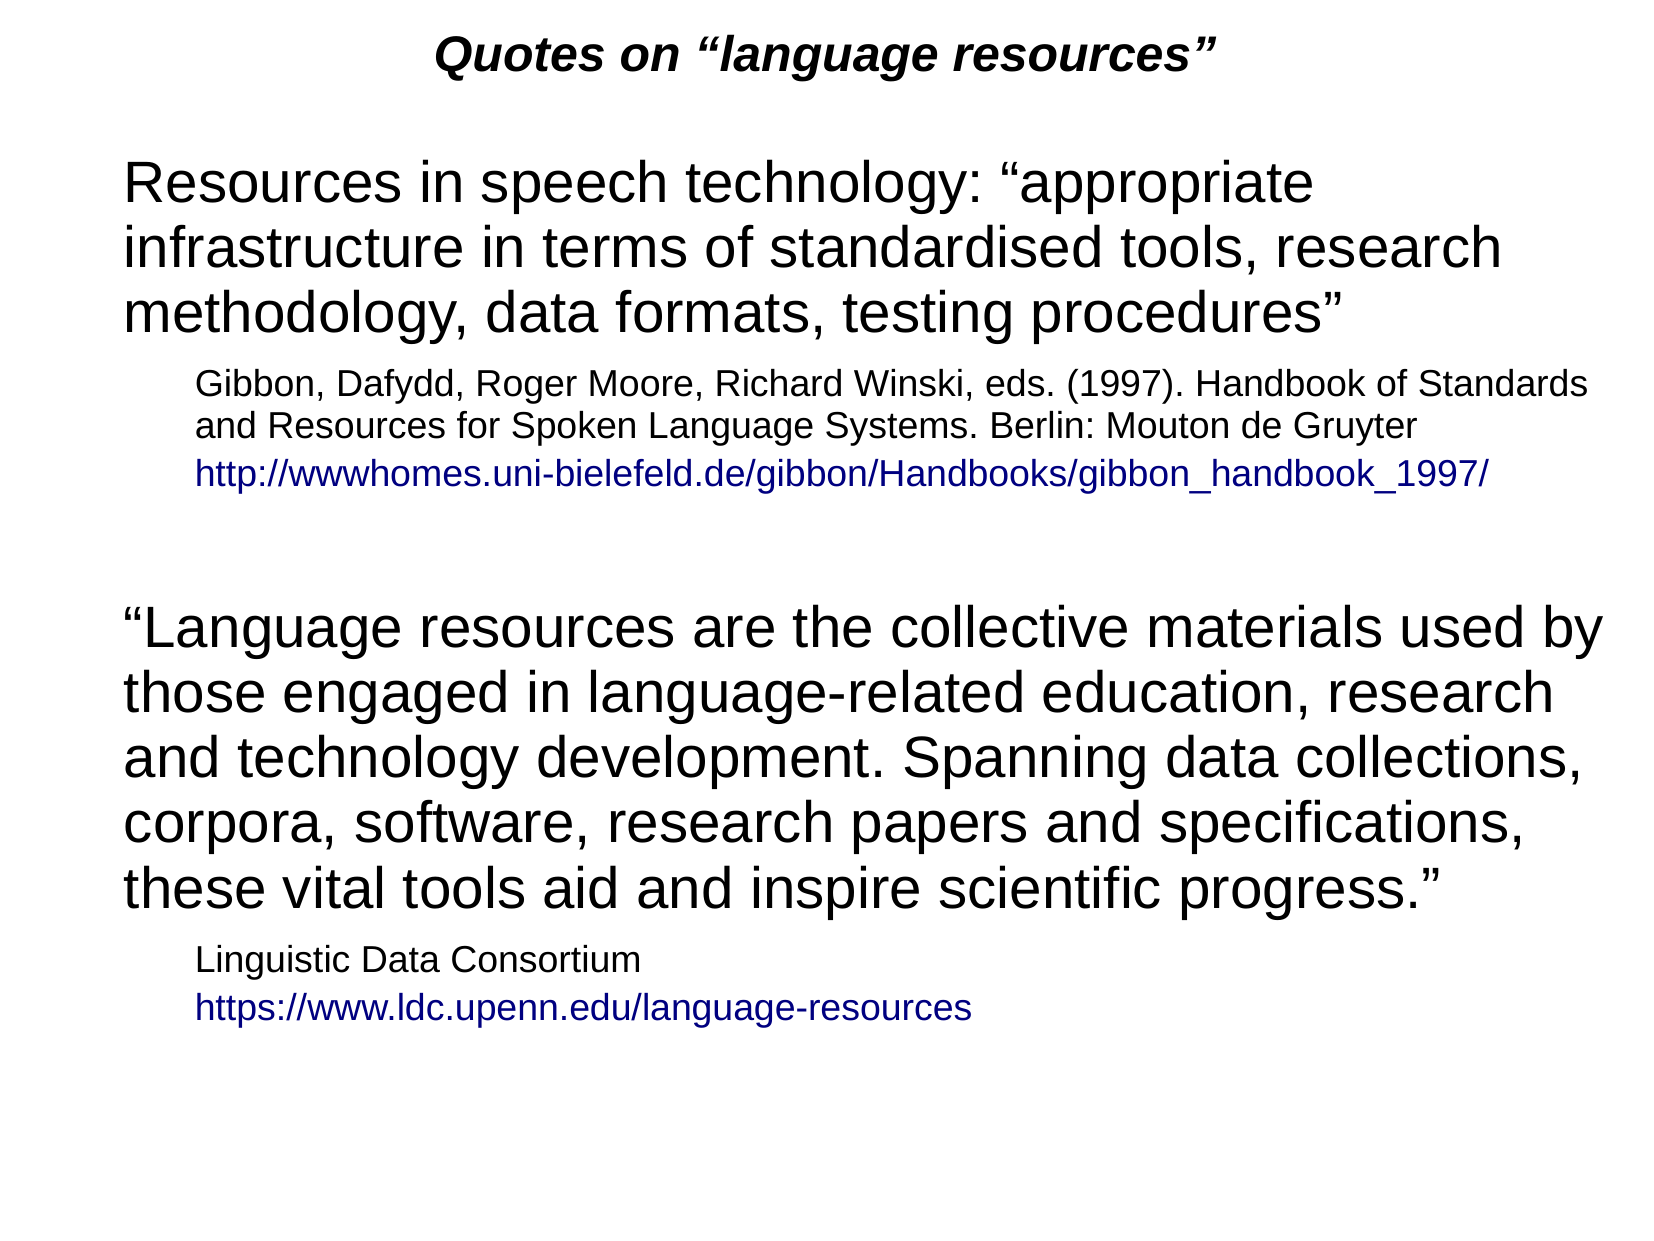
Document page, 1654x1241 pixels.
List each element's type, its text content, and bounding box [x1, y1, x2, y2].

title Quotes on “language resources” [0, 2, 1654, 106]
list Resources in speech technology: “appropriate infrastructure in terms of standardised tools, research methodology, data formats, testing procedures” Gibbon, Dafydd, Roger Moore, Richard Winski, eds. (1997). Handbook of Standards and Resources for Spoken Language Systems. Berlin: Mouton de Gruyter http://wwwhomes.uni-bielefeld.de/gibbon/Handbooks/gibbon_handbook_1997/ “Language resources are the collective materials used by those engaged in language-related education, research and technology development. Spanning data collections, corpora, software, research papers and specifications, these vital tools aid and inspire scientific progress.” Linguistic Data Consortium https://www.ldc.upenn.edu/language-resources [53, 150, 1651, 1193]
